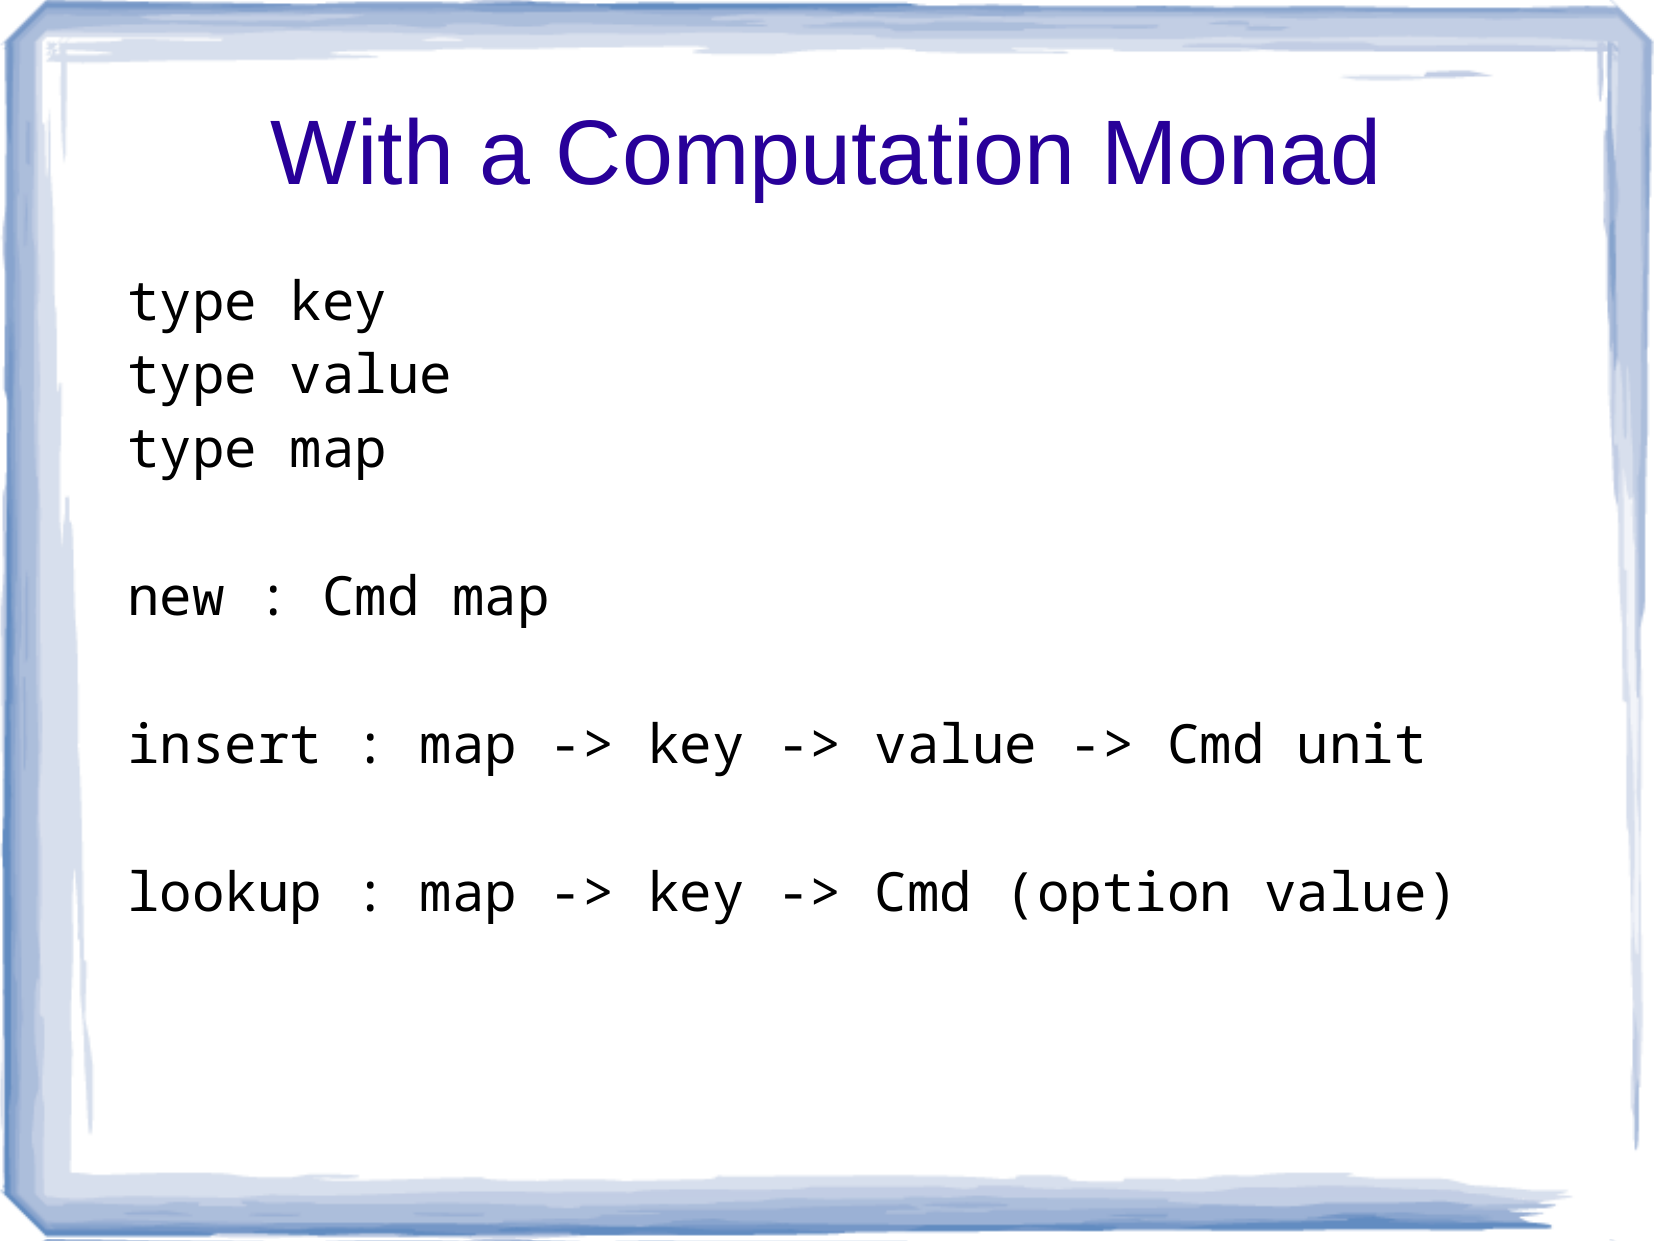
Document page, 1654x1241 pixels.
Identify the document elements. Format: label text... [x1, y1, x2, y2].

text_box type key type value type map new : Cmd map insert : map -> key -> value -> Cmd unit lookup : map -> key -> Cmd (option value) [112, 254, 1576, 837]
title With a Computation Monad [82, 56, 1571, 250]
picture [0, 0, 1654, 1241]
